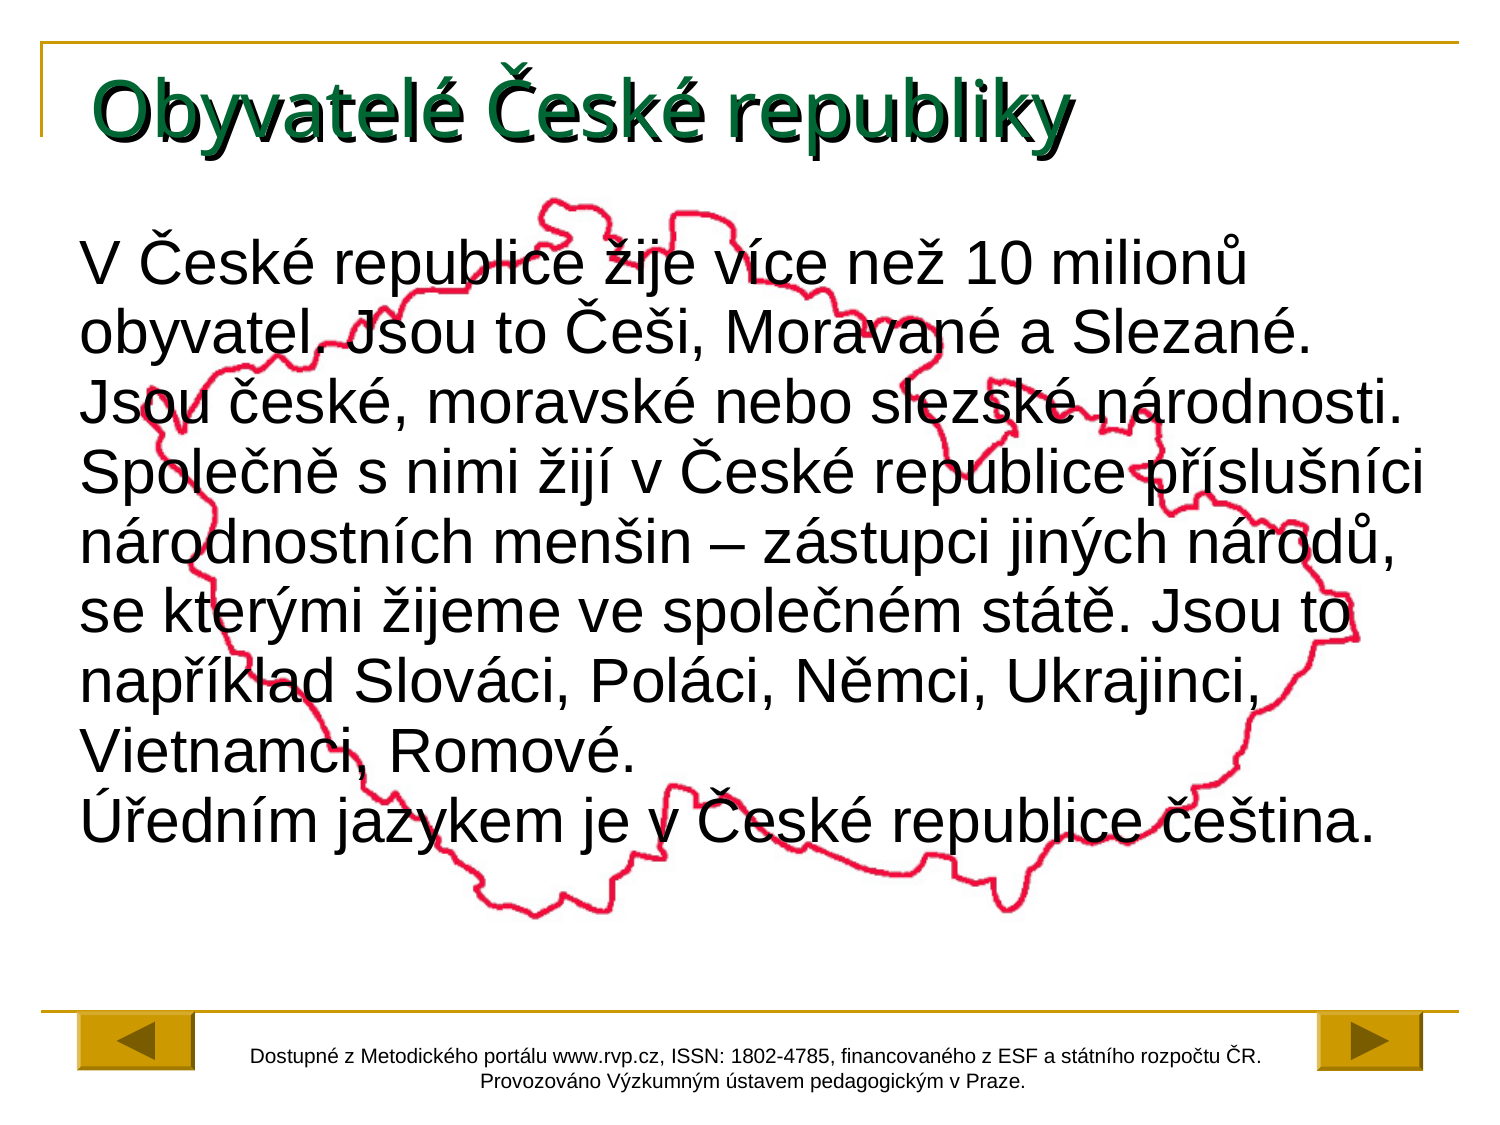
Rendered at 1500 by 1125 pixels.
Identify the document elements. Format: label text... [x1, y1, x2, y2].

list V České republice žije více než 10 milionů obyvatel. Jsou to Češi, Moravané a Slezané. Jsou české, moravské nebo slezské národnosti. Společně s nimi žijí v České republice příslušníci národnostních menšin – zástupci jiných národů, se kterými žijeme ve společném státě. Jsou to například Slováci, Poláci, Němci, Ukrajinci, Vietnamci, Romové. Úředním jazykem je v České republice čeština. [65, 220, 1459, 941]
text_box [78, 1011, 195, 1071]
title Obyvatelé České republiky [75, 45, 1426, 173]
picture [125, 185, 1375, 220]
text_box [1318, 1011, 1424, 1071]
